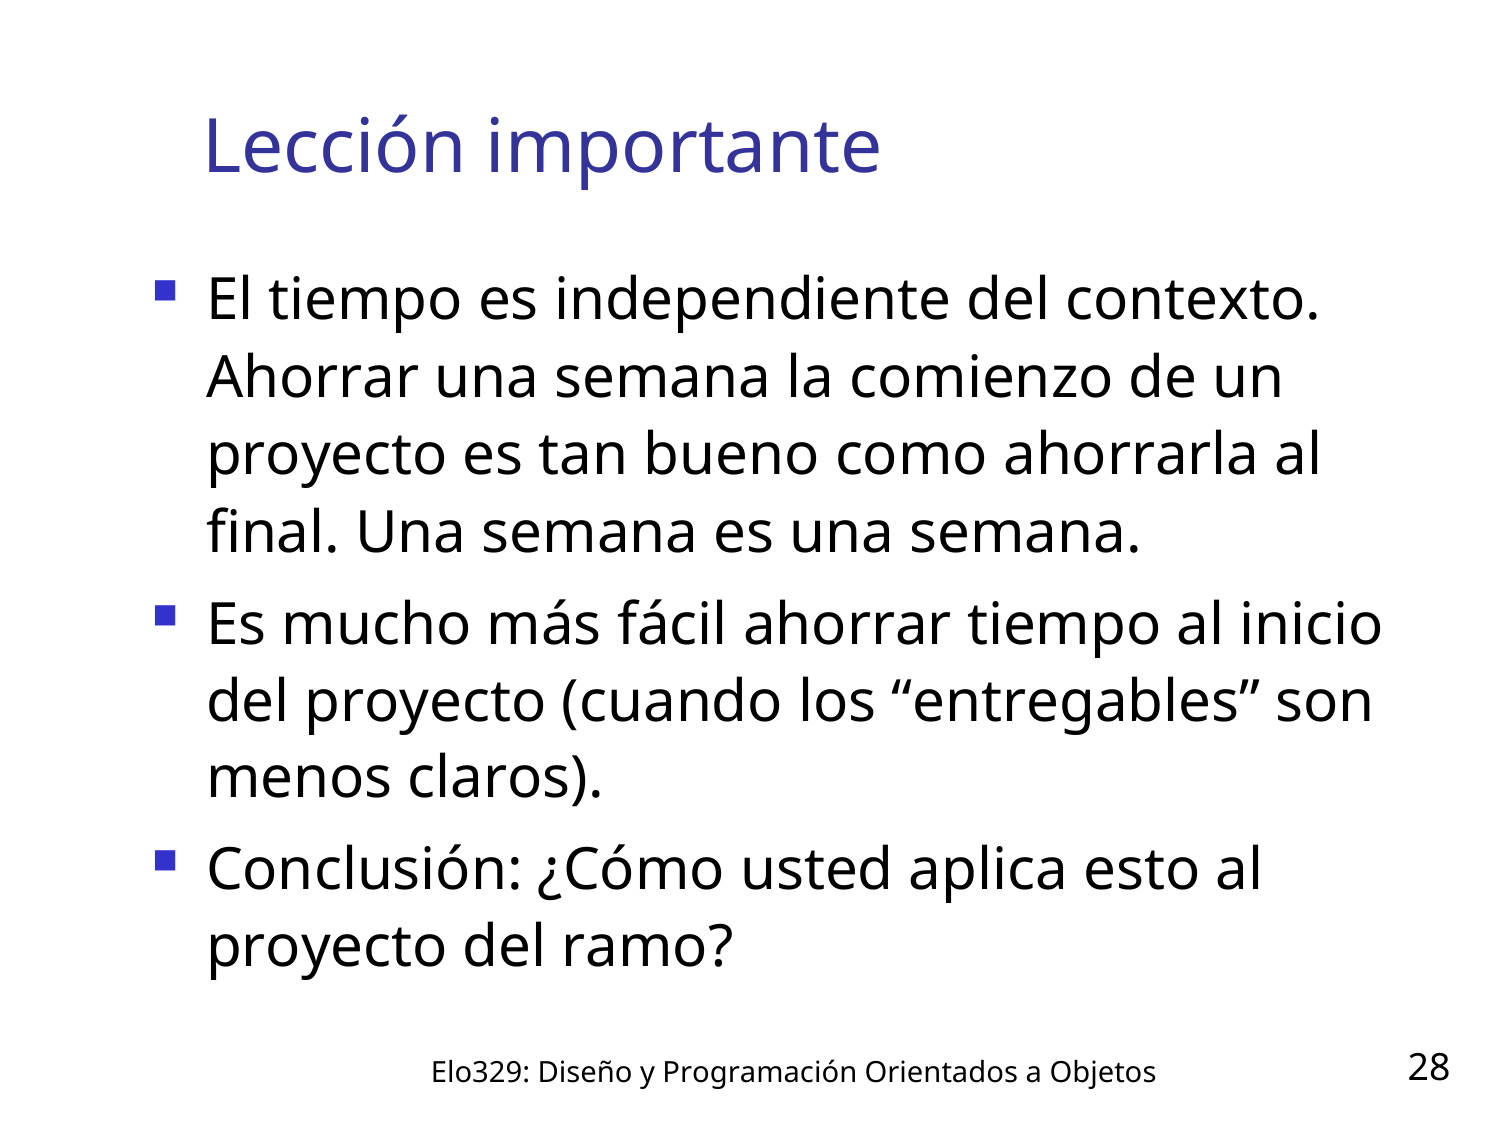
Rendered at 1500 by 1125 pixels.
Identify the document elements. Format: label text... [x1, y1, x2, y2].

title Lección importante [187, 37, 1466, 201]
list El tiempo es independiente del contexto. Ahorrar una semana la comienzo de un proyecto es tan bueno como ahorrarla al final. Una semana es una semana. Es mucho más fácil ahorrar tiempo al inicio del proyecto (cuando los “entregables” son menos claros). Conclusión: ¿Cómo usted aplica esto al proyecto del ramo? [137, 249, 1463, 1013]
